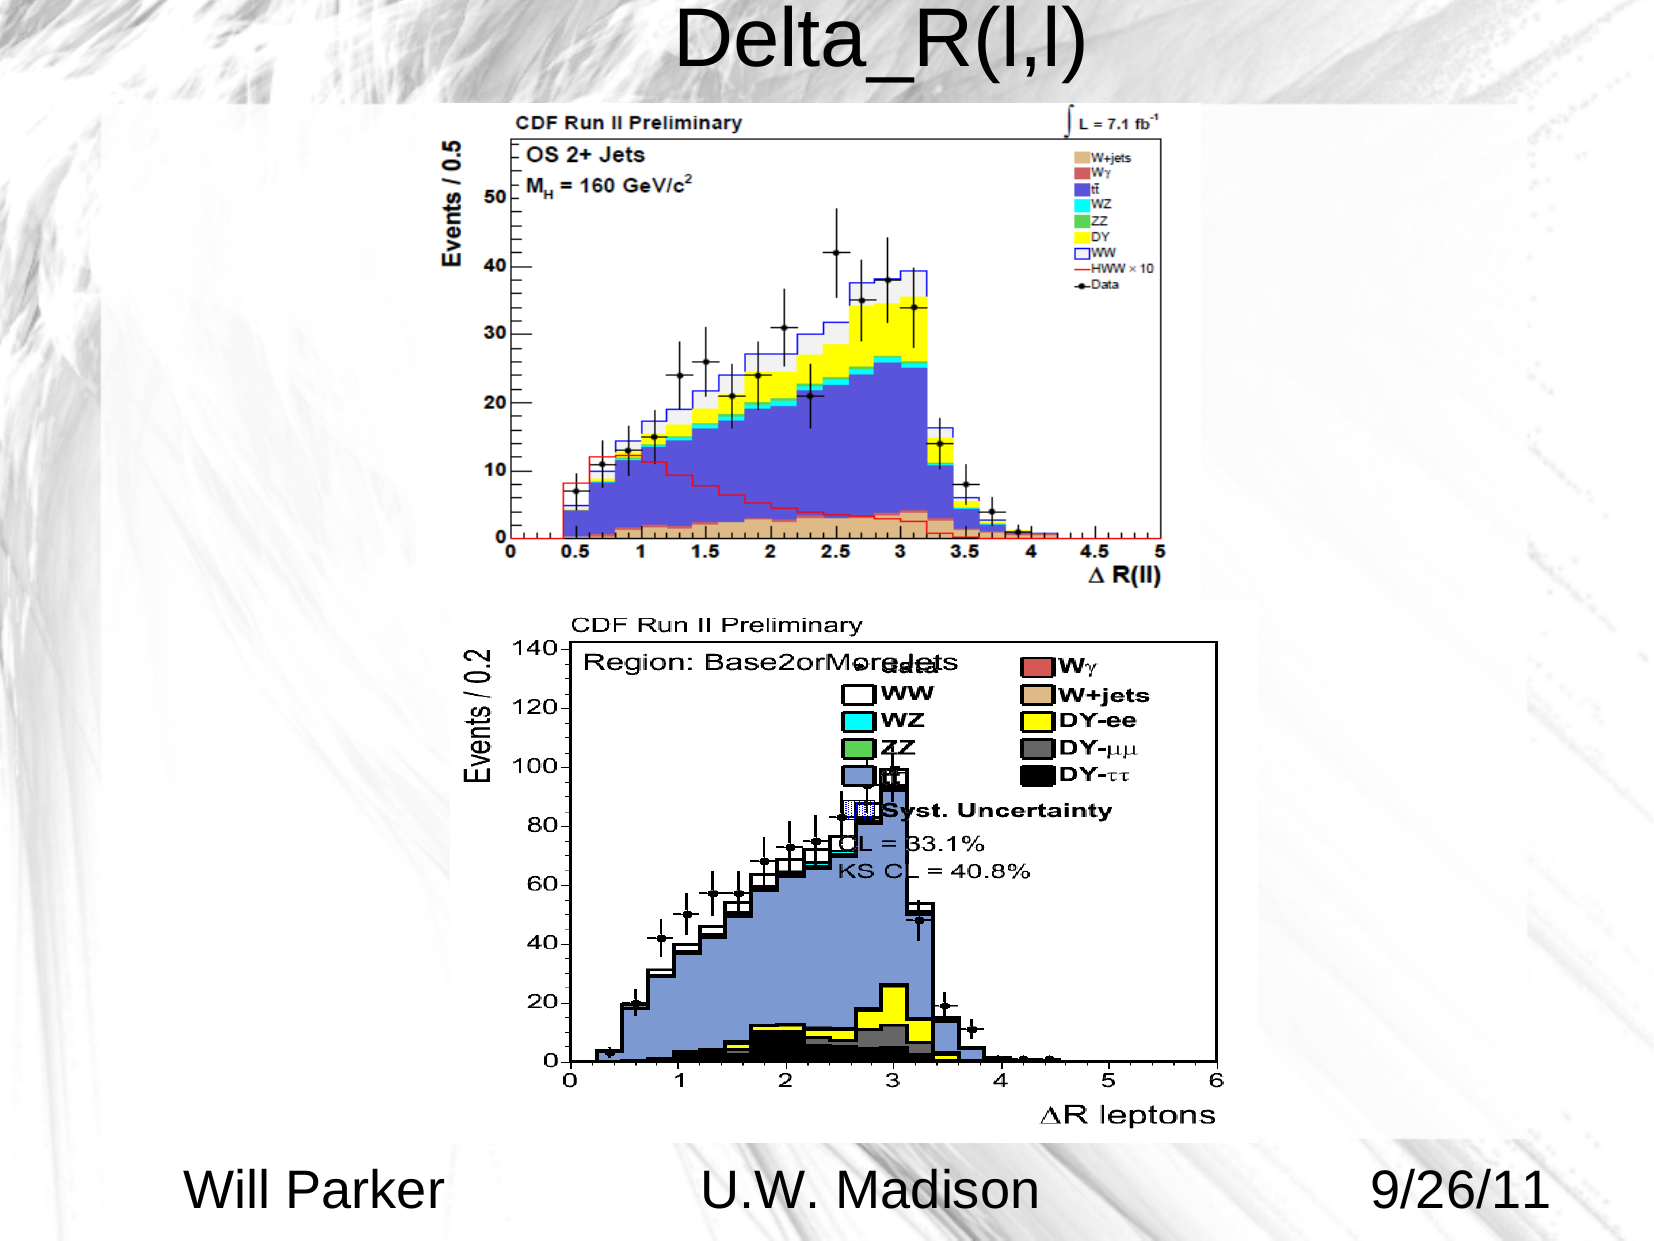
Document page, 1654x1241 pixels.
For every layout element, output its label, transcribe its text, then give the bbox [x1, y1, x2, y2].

picture [0, 0, 1654, 1241]
title Delta_R(l,l) [37, 0, 1654, 113]
list Will Parker U.W. Madison 9/26/11 [112, 1159, 1566, 1241]
